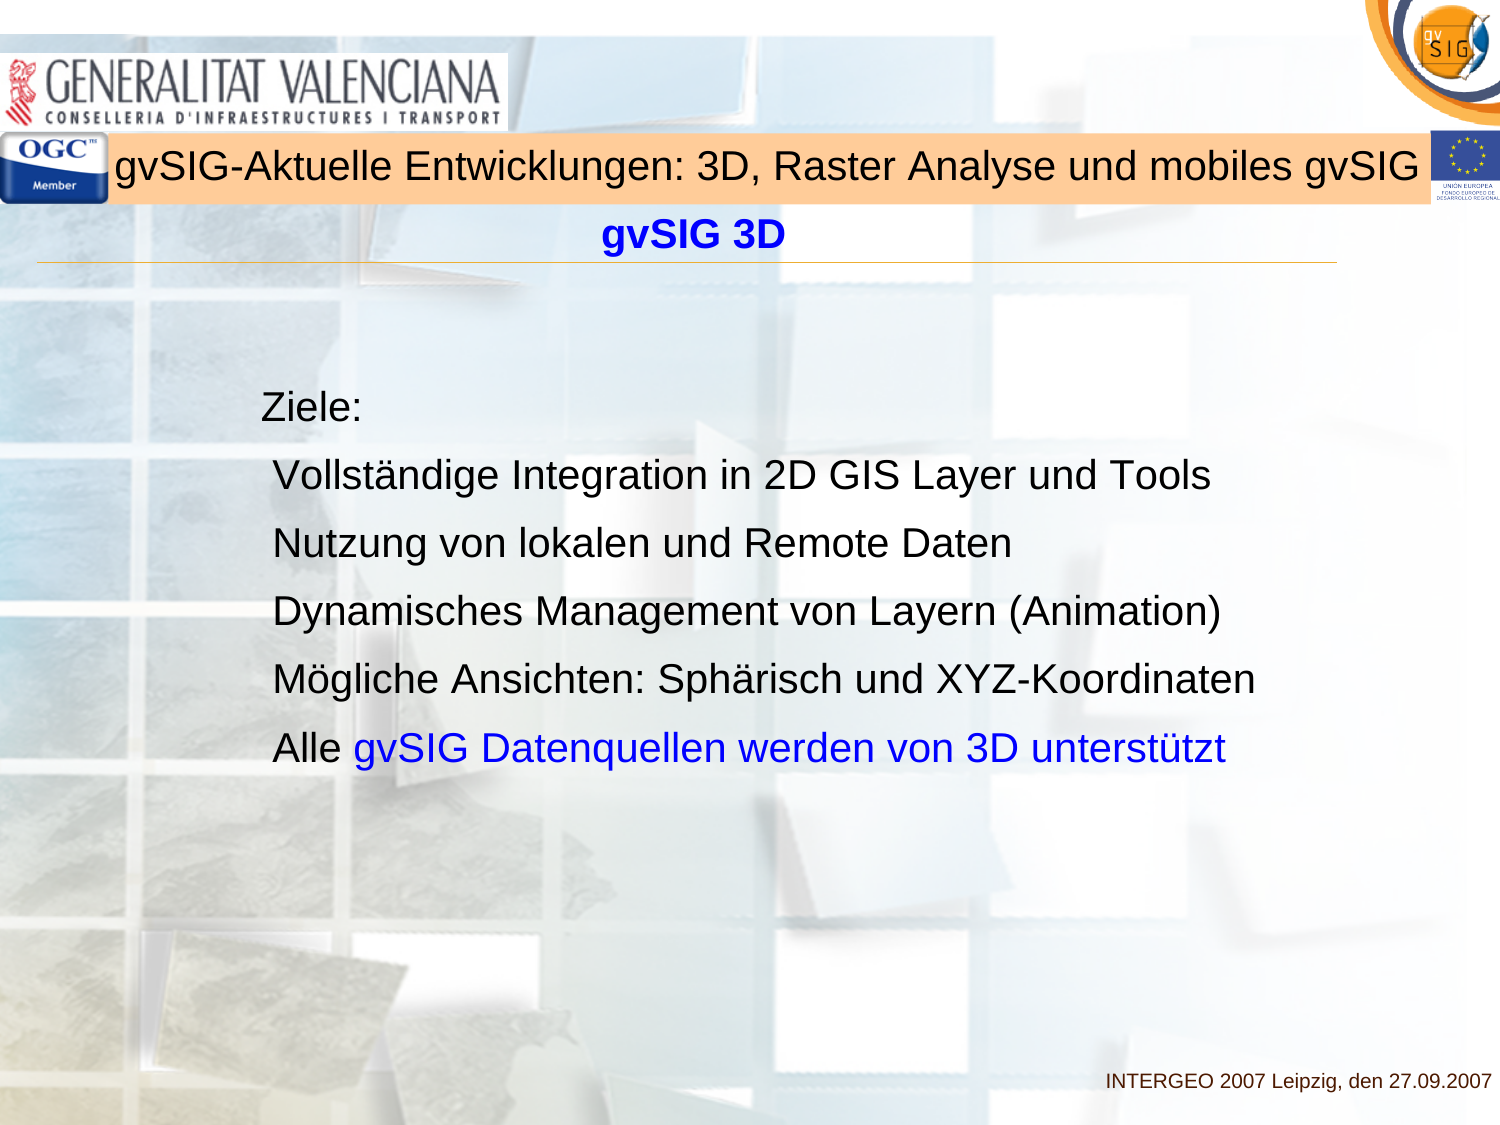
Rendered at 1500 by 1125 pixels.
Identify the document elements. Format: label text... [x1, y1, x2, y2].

text_box [108, 133, 1431, 145]
text_box Ziele: Vollständige Integration in 2D GIS Layer und Tools Nutzung von lokalen und Remote Daten Dynamisches Management von Layern (Animation) Mögliche Ansichten: Sphärisch und XYZ-Koordinaten Alle gvSIG Datenquellen werden von 3D unterstützt [260, 385, 1272, 775]
picture [1429, 129, 1500, 200]
text_box INTERGEO 2007 Leipzig, den 27.09.2007 [1103, 1070, 1495, 1094]
text_box [108, 193, 1431, 205]
picture [0, 132, 109, 204]
picture [1363, 0, 1500, 127]
text_box gvSIG 3D [56, 212, 1332, 261]
text_box gvSIG-Aktuelle Entwicklungen: 3D, Raster Analyse und mobiles gvSIG [102, 145, 1434, 193]
picture [0, 53, 508, 131]
